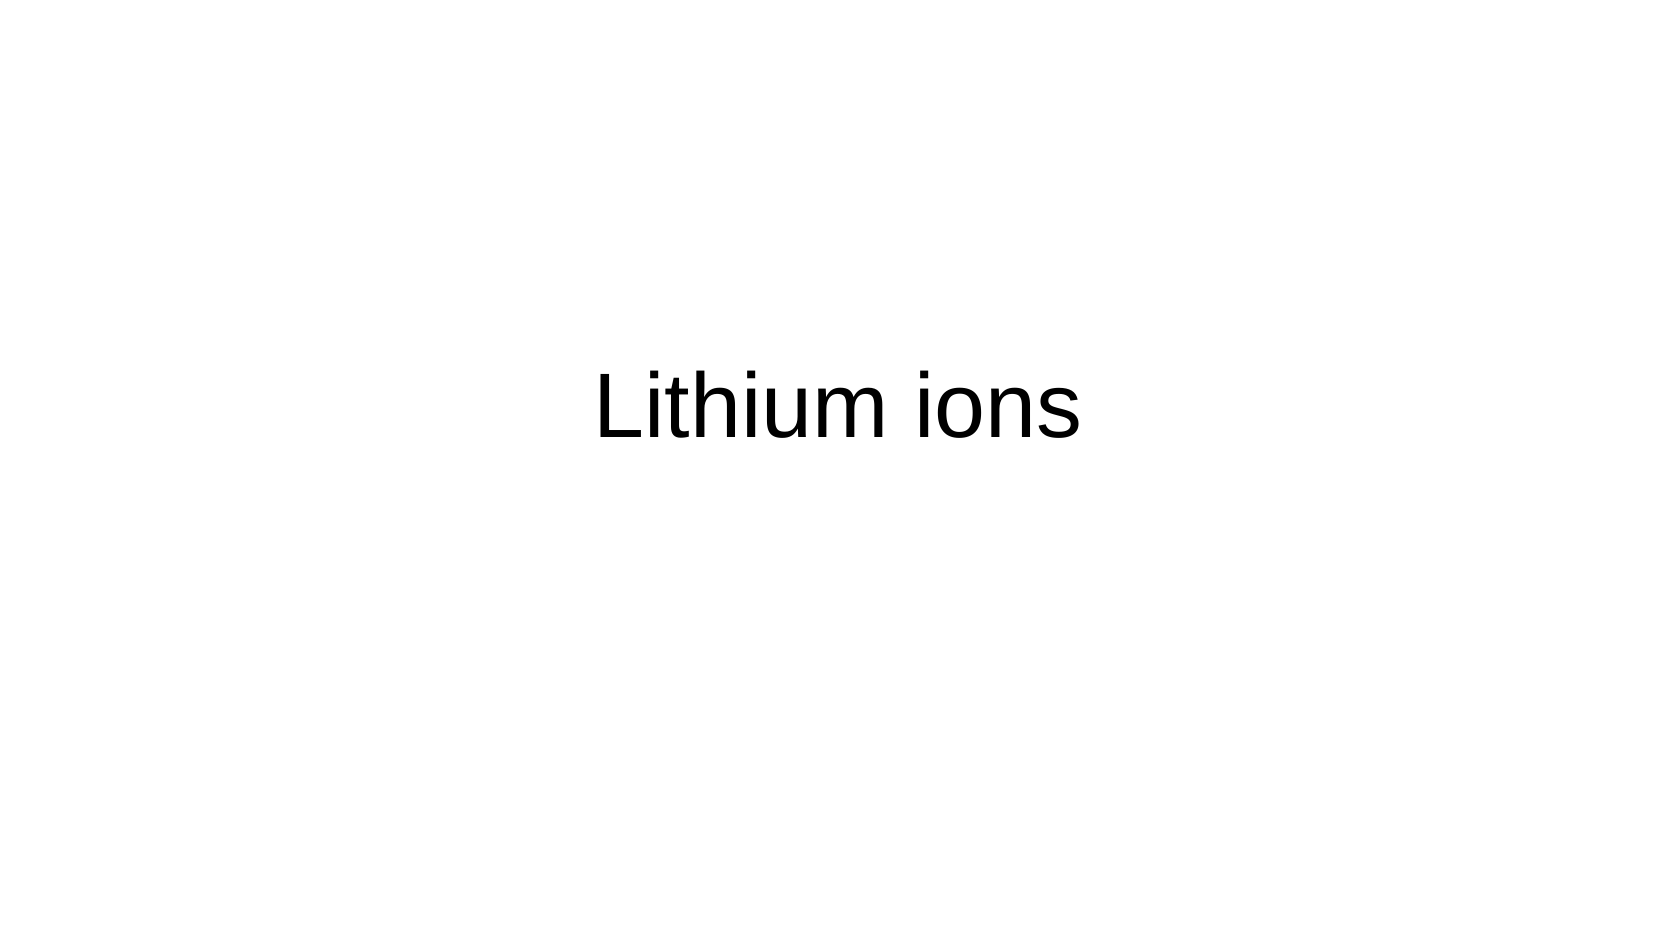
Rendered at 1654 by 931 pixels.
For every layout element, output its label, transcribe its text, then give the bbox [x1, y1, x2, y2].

title Lithium ions [94, 354, 1583, 560]
